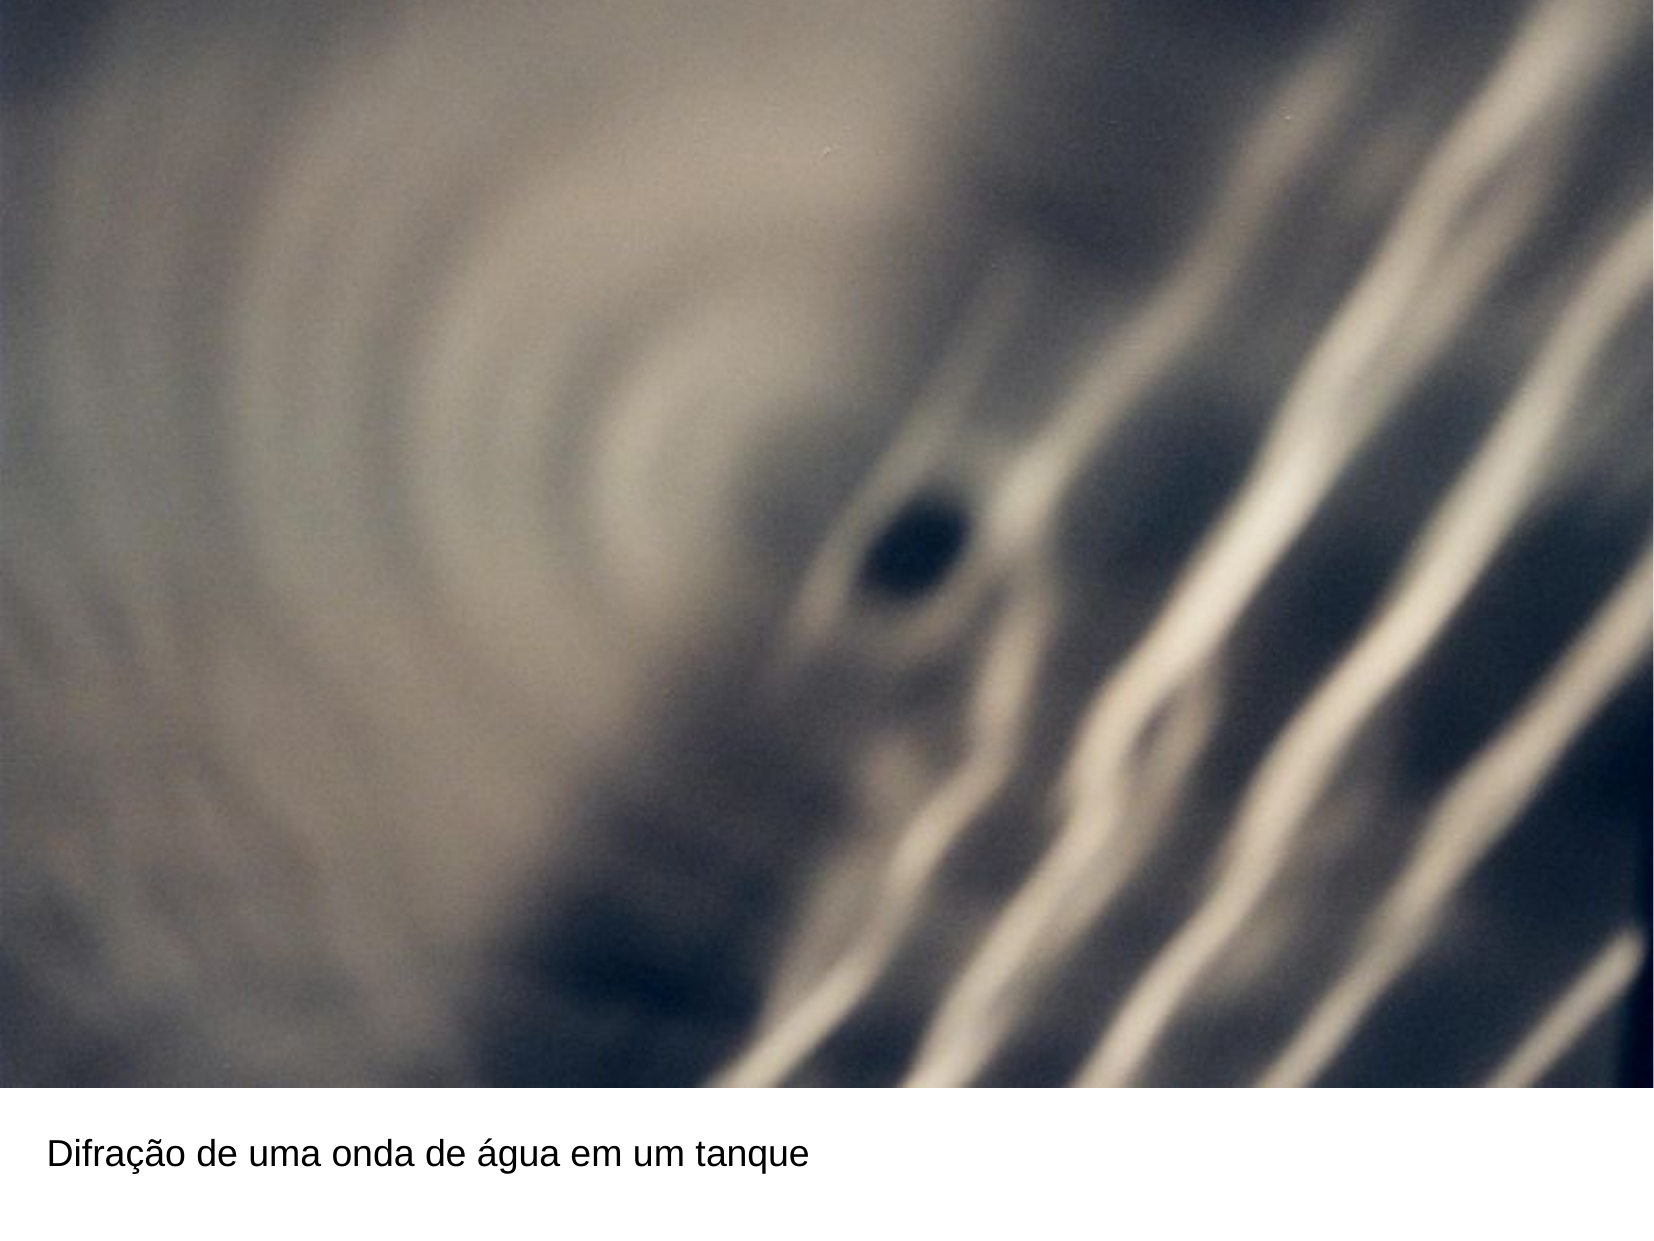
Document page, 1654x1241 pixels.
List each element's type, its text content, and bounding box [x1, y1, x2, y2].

picture [0, 0, 1654, 1088]
text_box Difração de uma onda de água em um tanque [31, 1125, 827, 1182]
